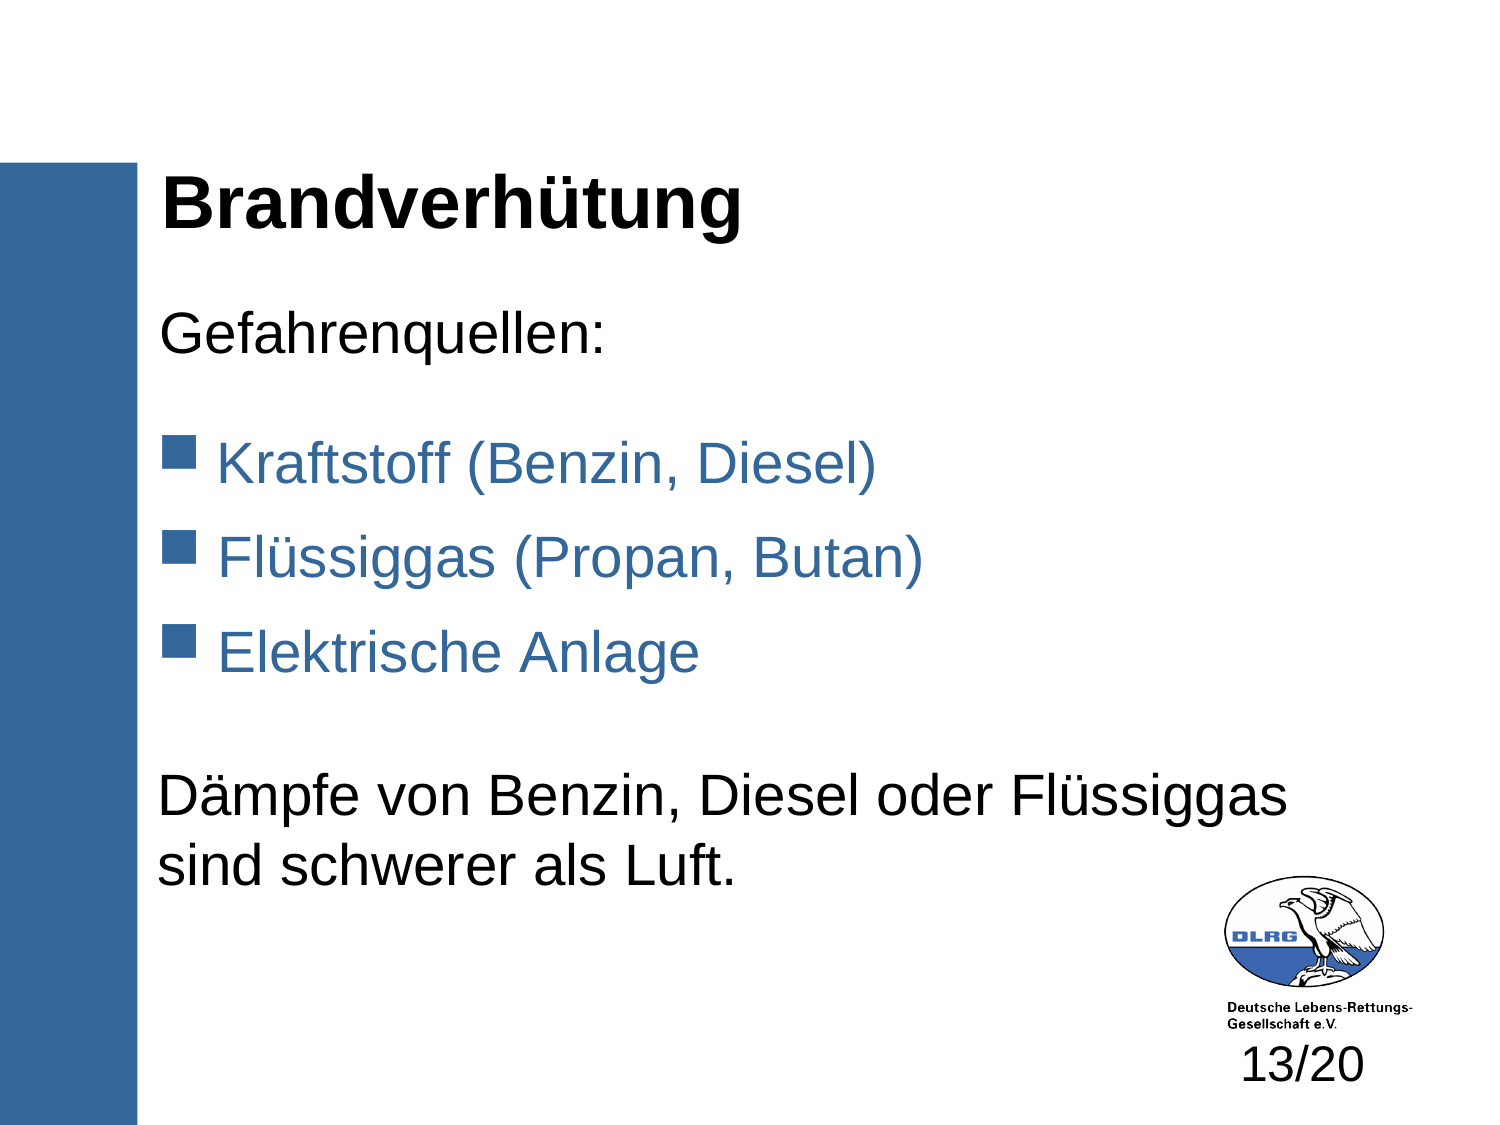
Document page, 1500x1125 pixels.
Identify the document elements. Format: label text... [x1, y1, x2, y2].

text_box Kraftstoff (Benzin, Diesel)‏ Flüssiggas (Propan, Butan) Elektrische Anlage [142, 392, 1344, 706]
picture [1224, 905, 1413, 1030]
text_box Brandverhütung [146, 138, 1440, 259]
text_box <Nummer>/20 [1225, 1024, 1500, 1100]
text_box Gefahrenquellen: [144, 288, 692, 373]
text_box Dämpfe von Benzin, Diesel oder Flüssiggas sind schwerer als Luft. [142, 749, 1447, 905]
